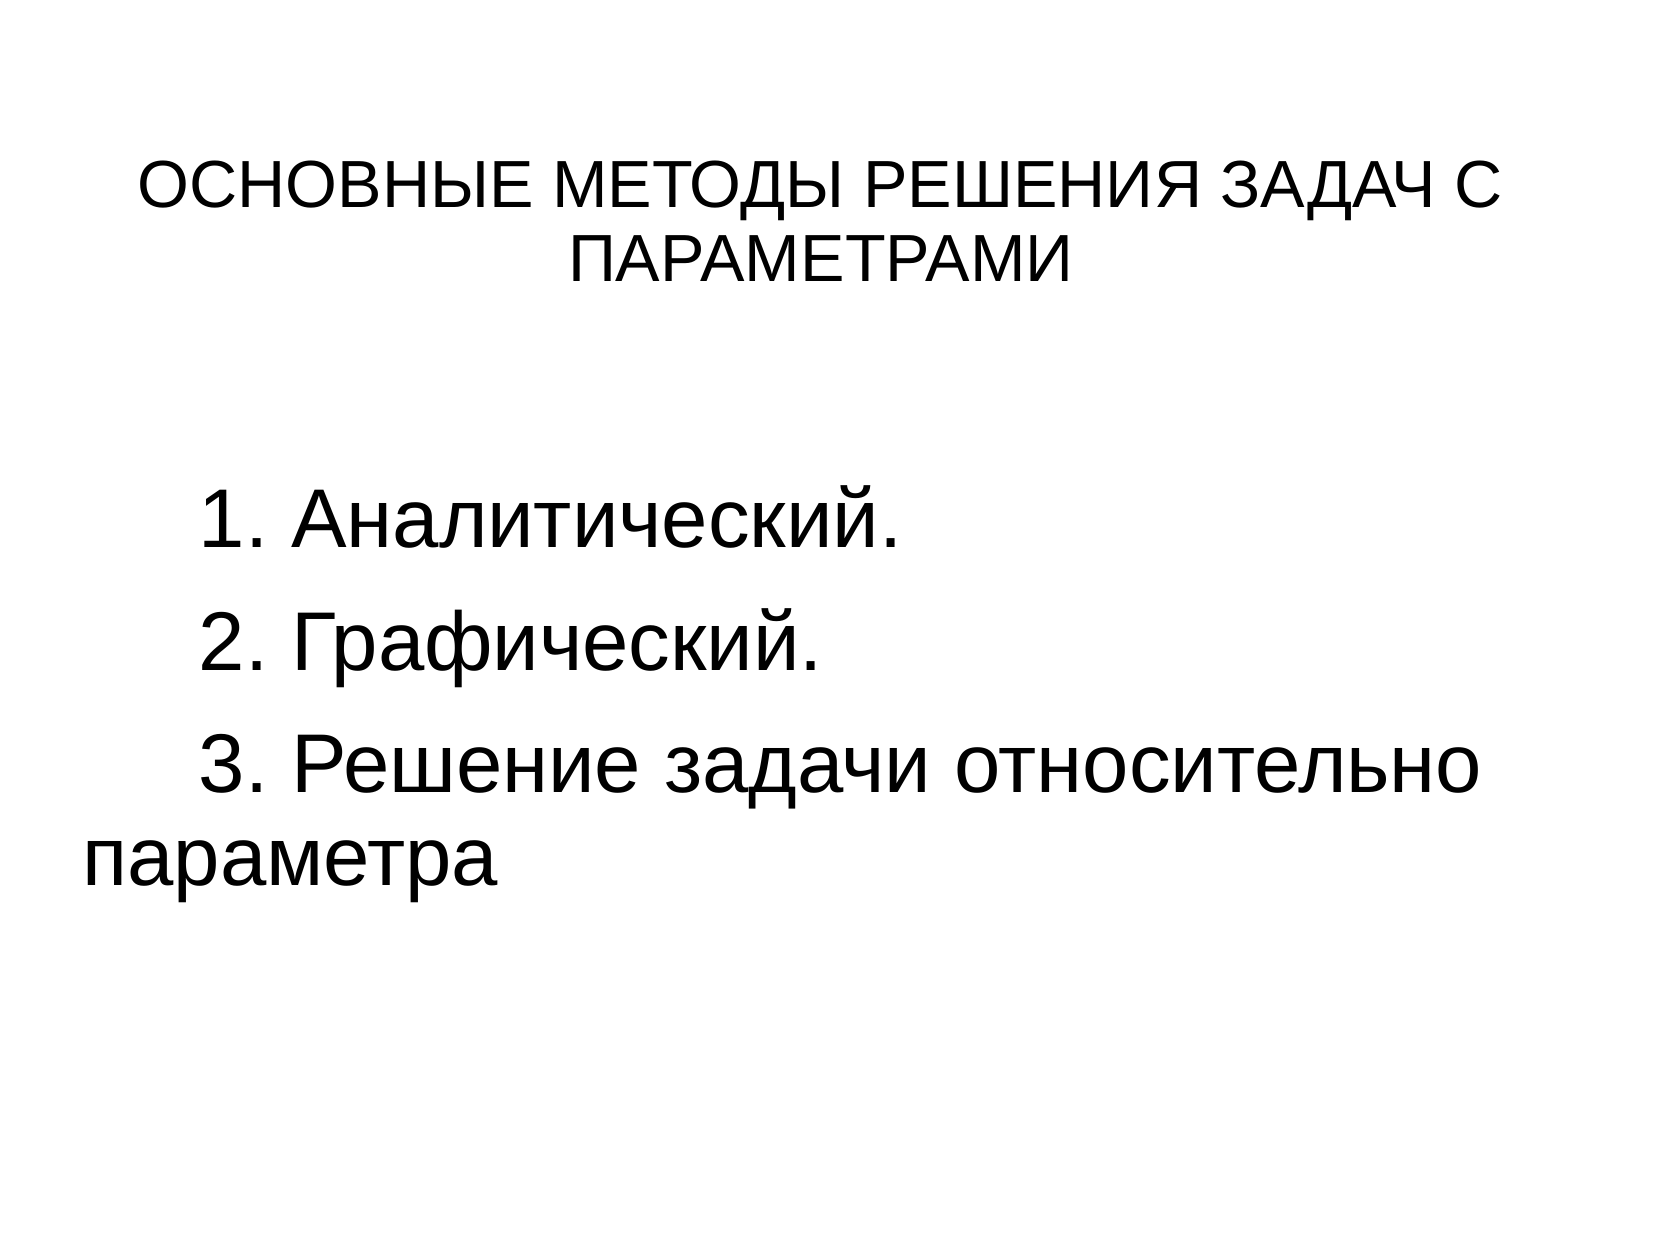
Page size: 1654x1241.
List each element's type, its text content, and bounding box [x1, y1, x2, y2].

title ОСНОВНЫЕ МЕТОДЫ РЕШЕНИЯ ЗАДАЧ С ПАРАМЕТРАМИ [76, 117, 1565, 325]
list 1. Аналитический. 2. Графический. 3. Решение задачи относительно параметра [82, 472, 1571, 945]
